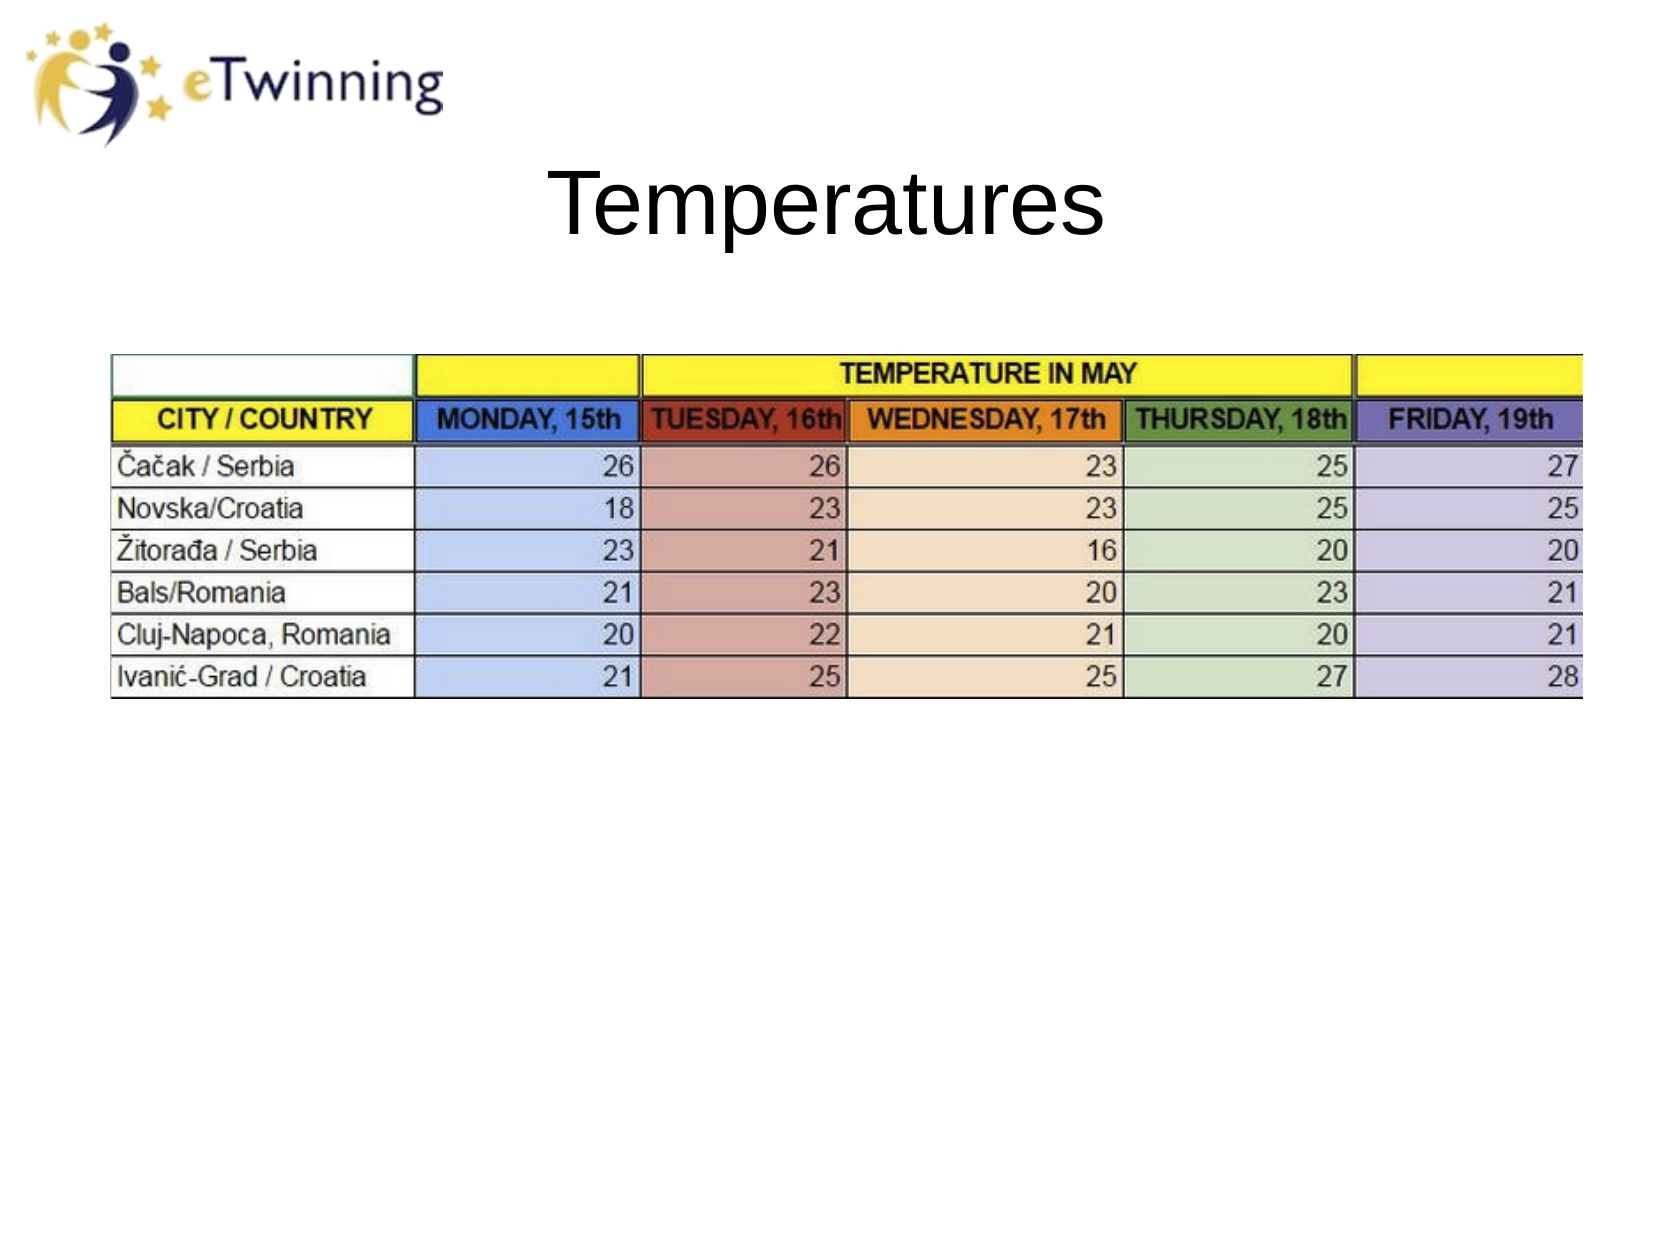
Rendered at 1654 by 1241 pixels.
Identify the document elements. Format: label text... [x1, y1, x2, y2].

title Temperatures [82, 147, 1571, 259]
picture [110, 354, 1583, 699]
picture [26, 20, 443, 148]
